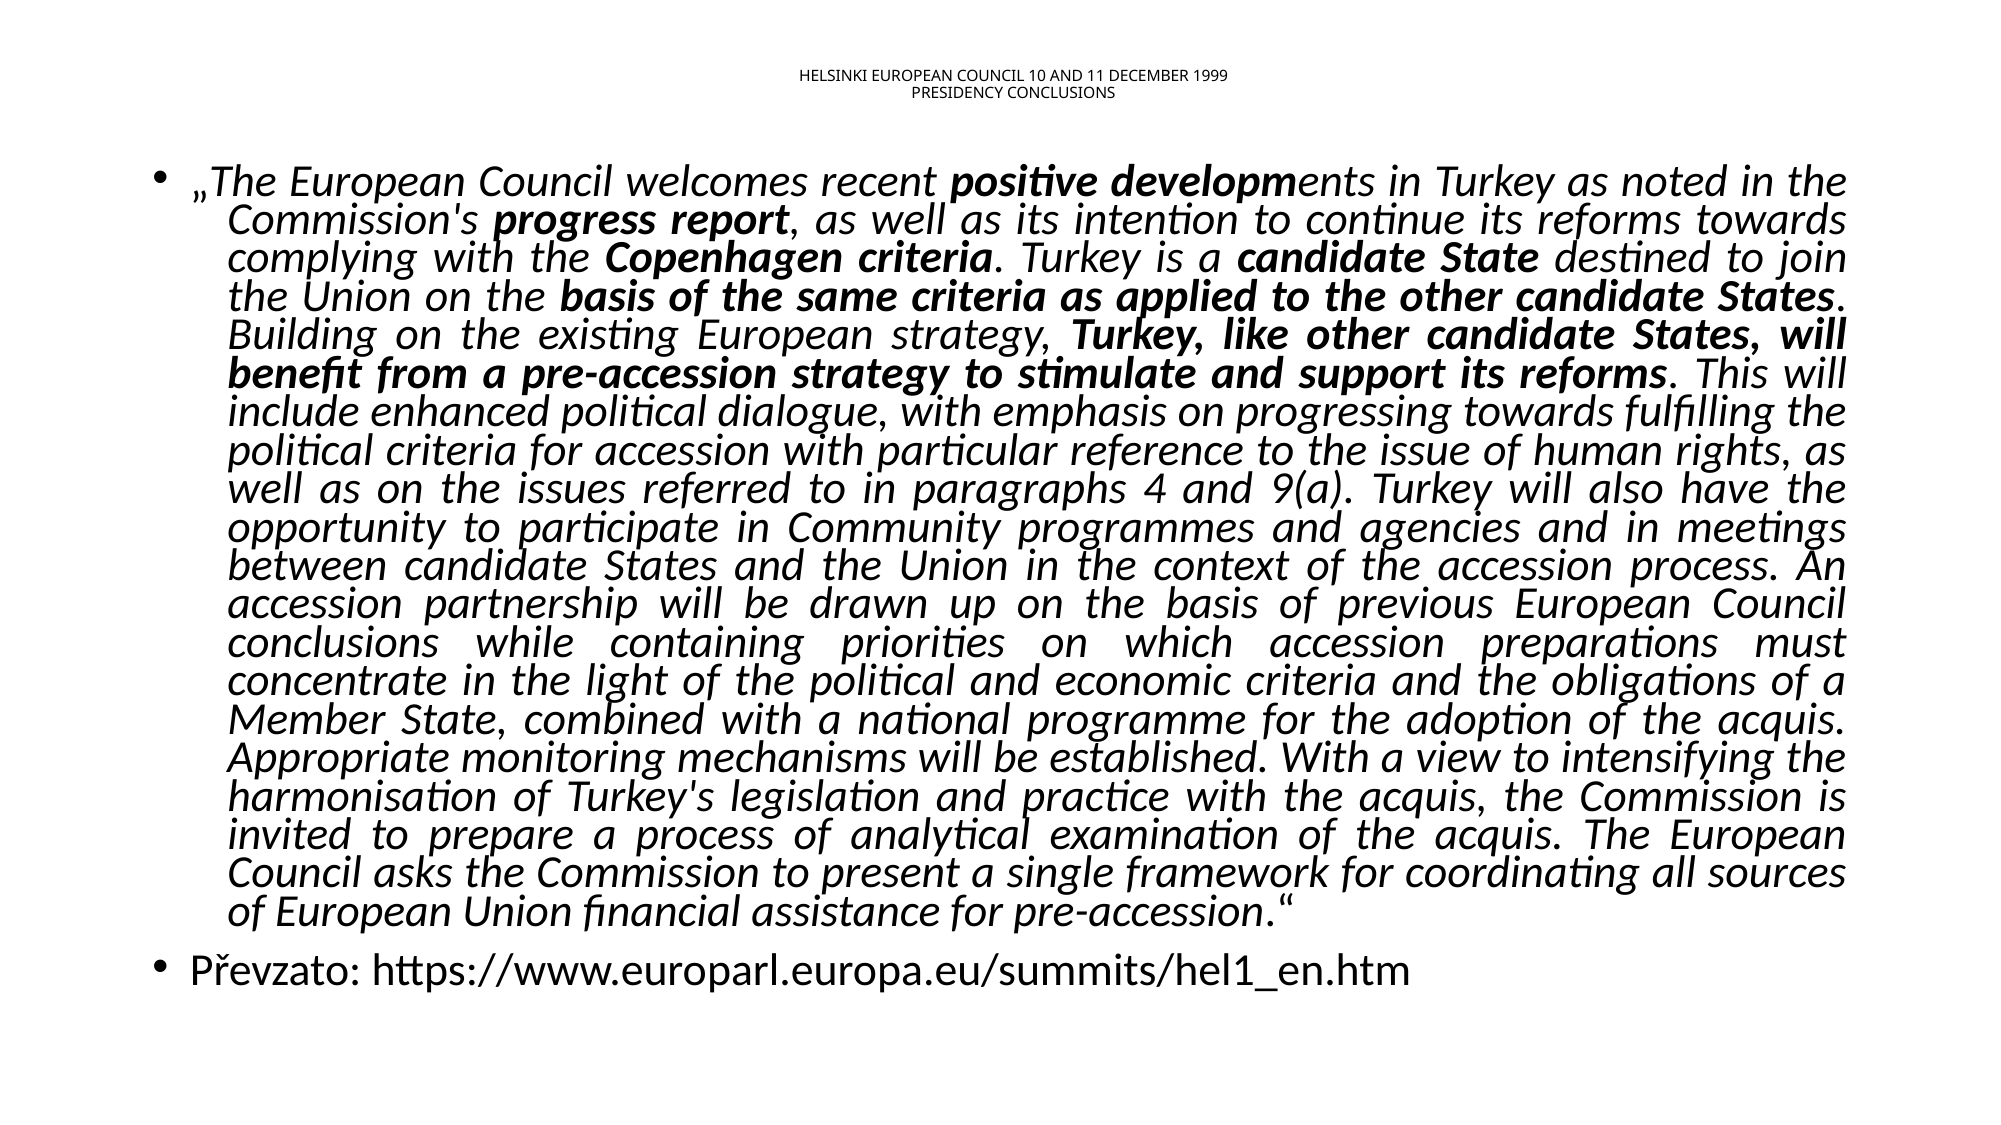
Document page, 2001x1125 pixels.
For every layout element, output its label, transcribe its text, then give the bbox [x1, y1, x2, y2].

title HELSINKI EUROPEAN COUNCIL 10 AND 11 DECEMBER 1999 PRESIDENCY CONCLUSIONS [14, 59, 2000, 129]
list „The European Council welcomes recent positive developments in Turkey as noted in the Commission's progress report, as well as its intention to continue its reforms towards complying with the Copenhagen criteria. Turkey is a candidate State destined to join the Union on the basis of the same criteria as applied to the other candidate States. Building on the existing European strategy, Turkey, like other candidate States, will benefit from a pre-accession strategy to stimulate and support its reforms. This will include enhanced political dialogue, with emphasis on progressing towards fulfilling the political criteria for accession with particular reference to the issue of human rights, as well as on the issues referred to in paragraphs 4 and 9(a). Turkey will also have the opportunity to participate in Community programmes and agencies and in meetings between candidate States and the Union in the context of the accession process. An accession partnership will be drawn up on the basis of previous European Council conclusions while containing priorities on which accession preparations must concentrate in the light of the political and economic criteria and the obligations of a Member State, combined with a national programme for the adoption of the acquis. Appropriate monitoring mechanisms will be established. With a view to intensifying the harmonisation of Turkey's legislation and practice with the acquis, the Commission is invited to prepare a process of analytical examination of the acquis. The European Council asks the Commission to present a single framework for coordinating all sources of European Union financial assistance for pre-accession.“ Převzato: https://www.europarl.europa.eu/summits/hel1_en.htm [137, 157, 1863, 1014]
